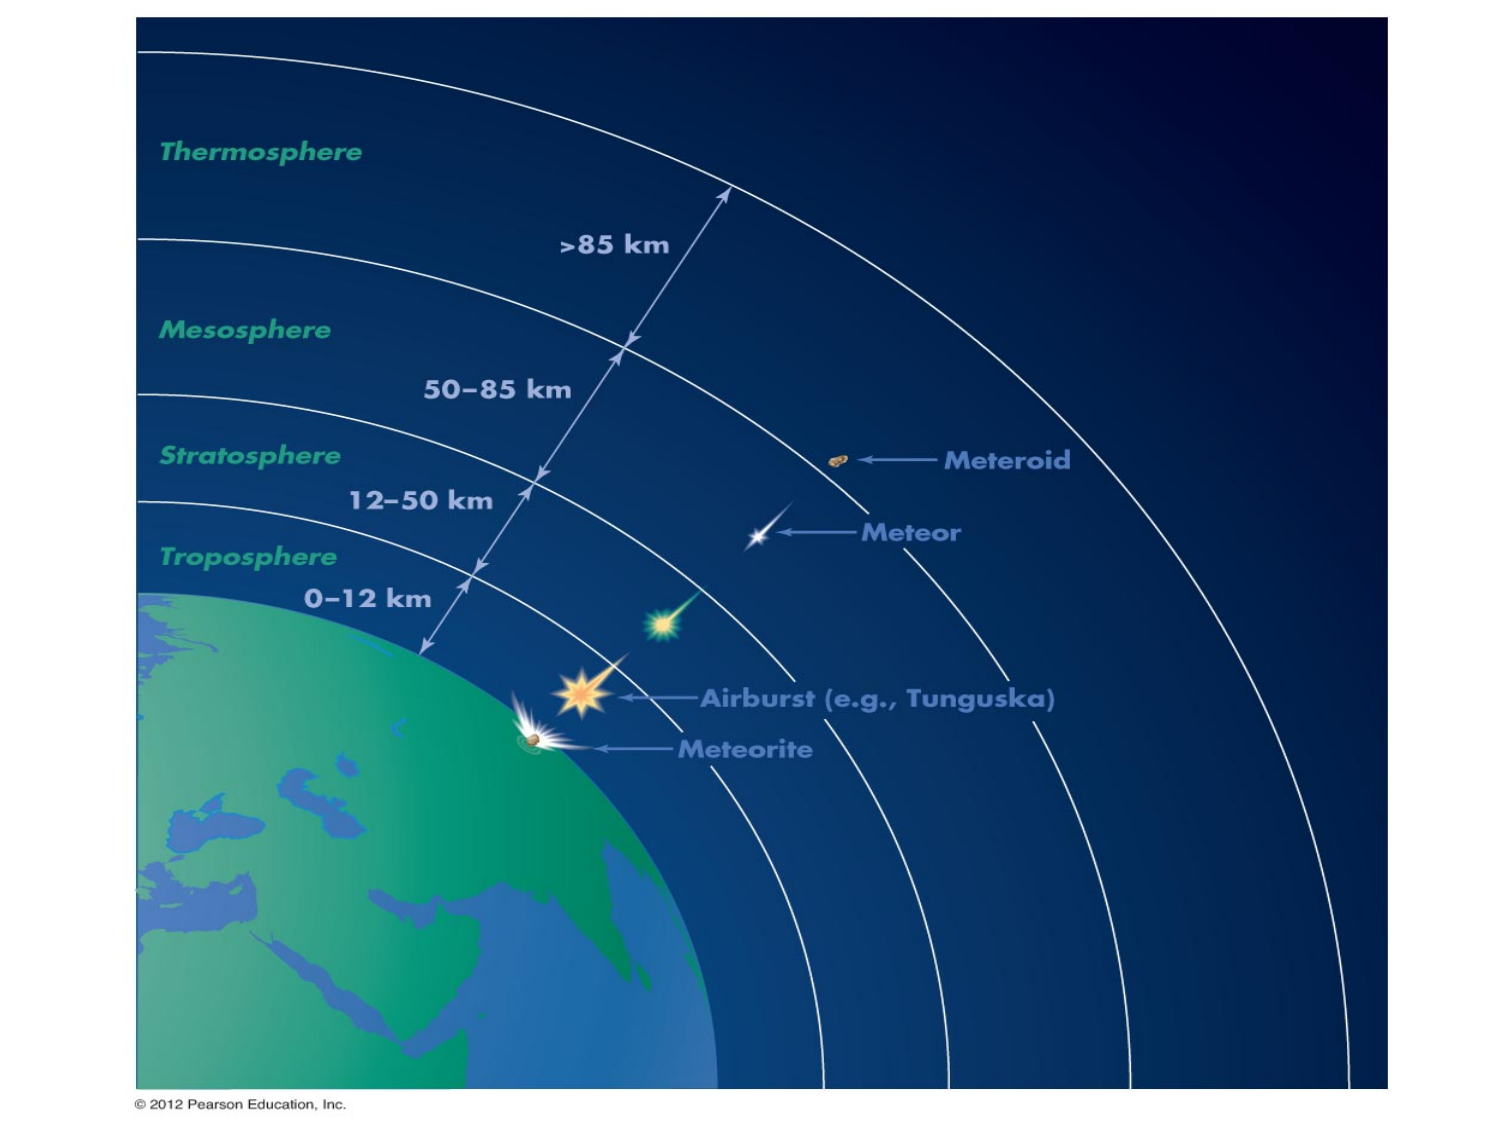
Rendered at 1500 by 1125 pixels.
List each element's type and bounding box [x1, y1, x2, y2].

picture [123, 7, 1400, 1125]
